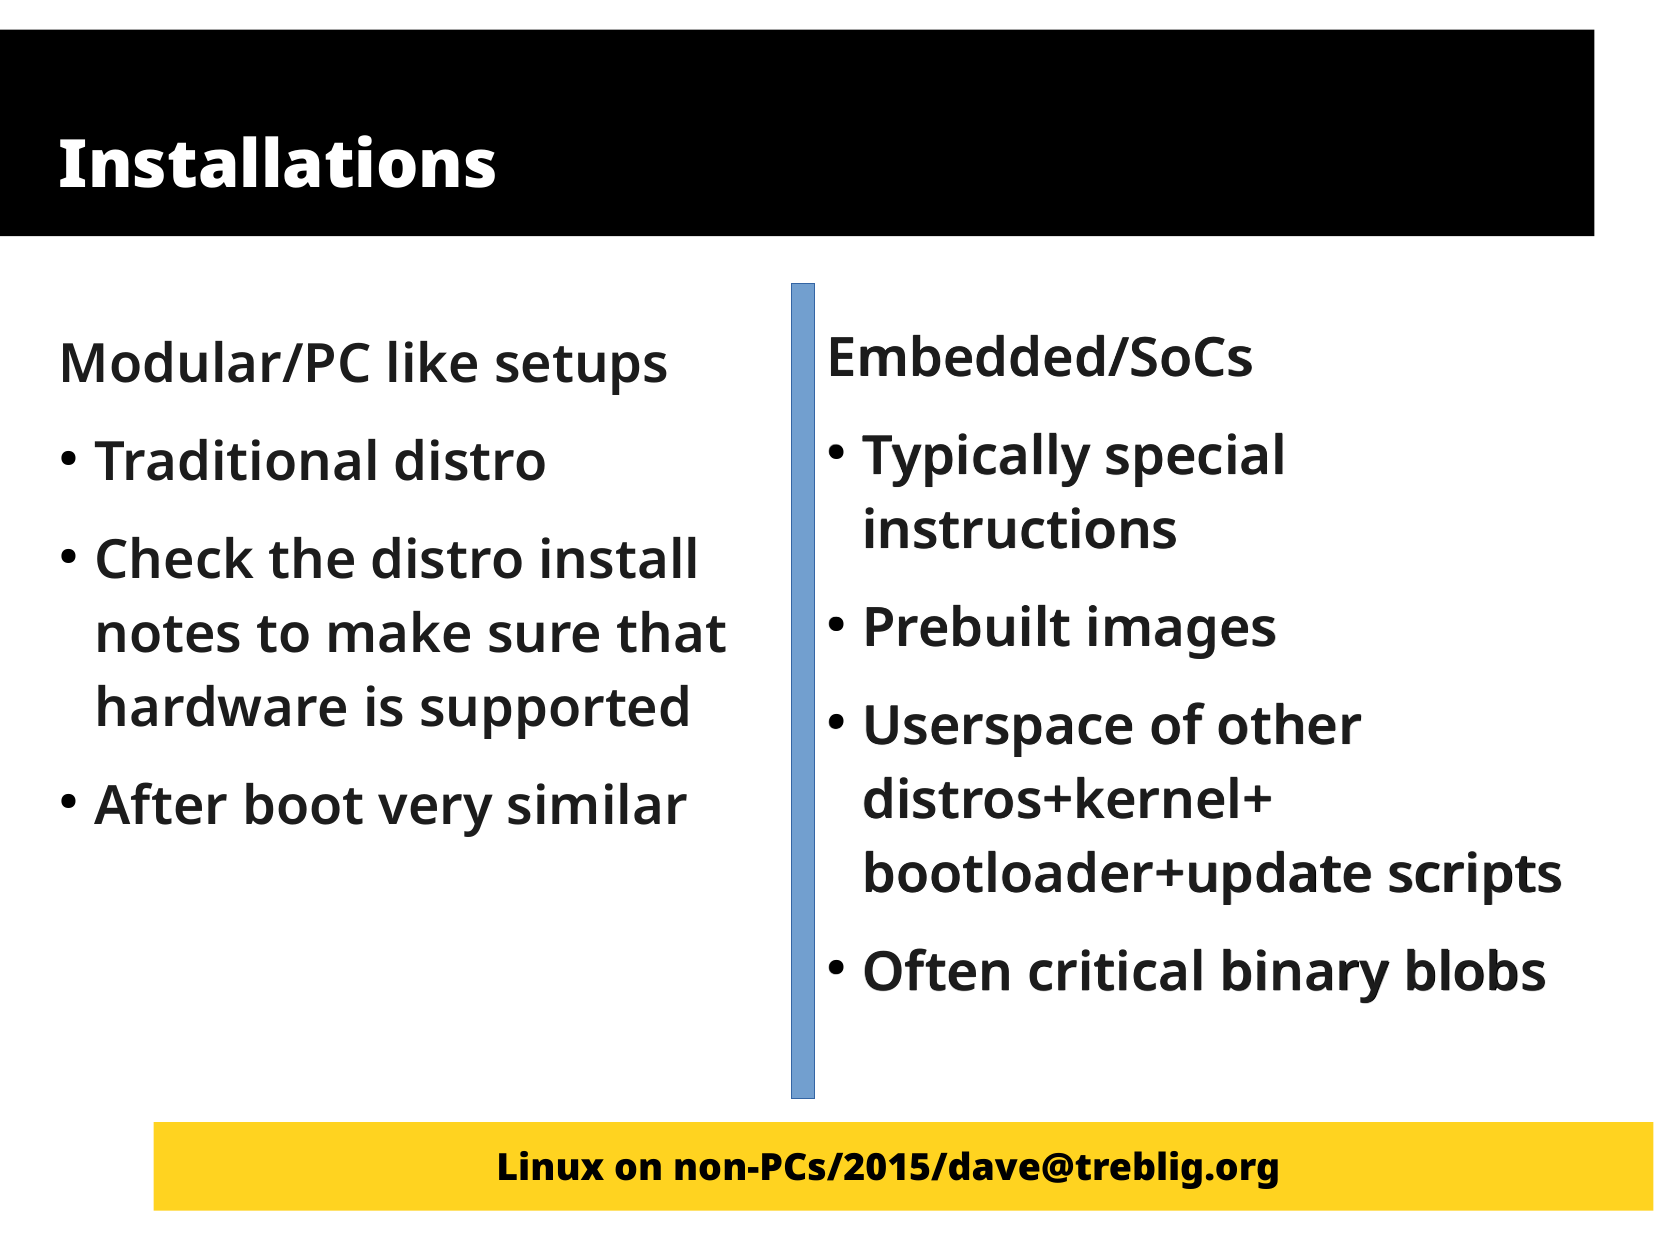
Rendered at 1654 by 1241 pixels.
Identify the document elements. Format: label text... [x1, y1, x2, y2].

list Modular/PC like setups Traditional distro Check the distro install notes to make sure that hardware is supported After boot very similar [59, 324, 791, 1093]
title Installations [59, 59, 1595, 207]
text_box [791, 283, 815, 1099]
list Embedded/SoCs Typically special instructions Prebuilt images Userspace of other distros+kernel+ bootloader+update scripts Often critical binary blobs [826, 318, 1571, 1087]
